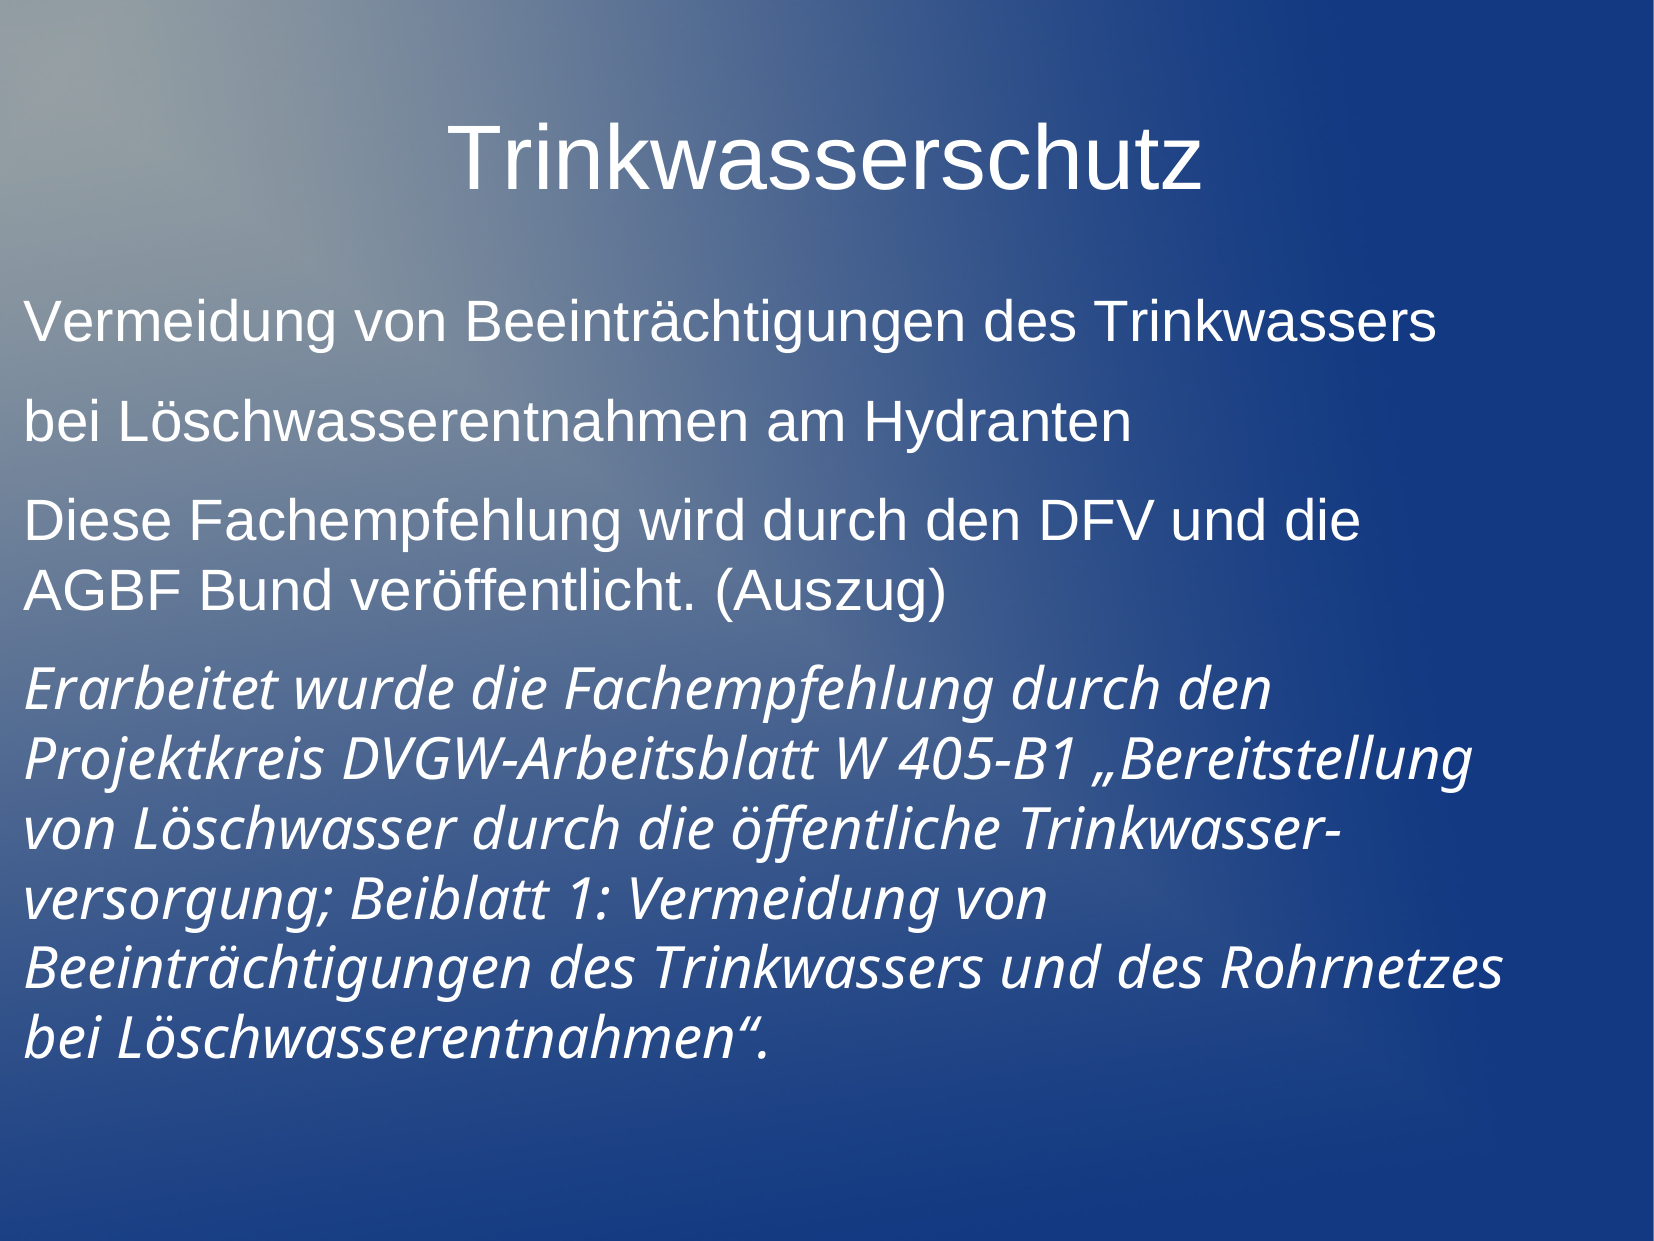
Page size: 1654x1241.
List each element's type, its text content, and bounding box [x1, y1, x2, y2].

title Trinkwasserschutz [82, 49, 1571, 257]
list Vermeidung von Beeinträchtigungen des Trinkwassers bei Löschwasserentnahmen am Hydranten Diese Fachempfehlung wird durch den DFV und die AGBF Bund veröffentlicht. (Auszug) Erarbeitet wurde die Fachempfehlung durch den Projektkreis DVGW-Arbeitsblatt W 405-B1 „Bereitstellung von Löschwasser durch die öffentliche Trinkwasser-versorgung; Beiblatt 1: Vermeidung von Beeinträchtigungen des Trinkwassers und des Rohrnetzes bei Löschwasserentnahmen“. [23, 283, 1512, 1157]
